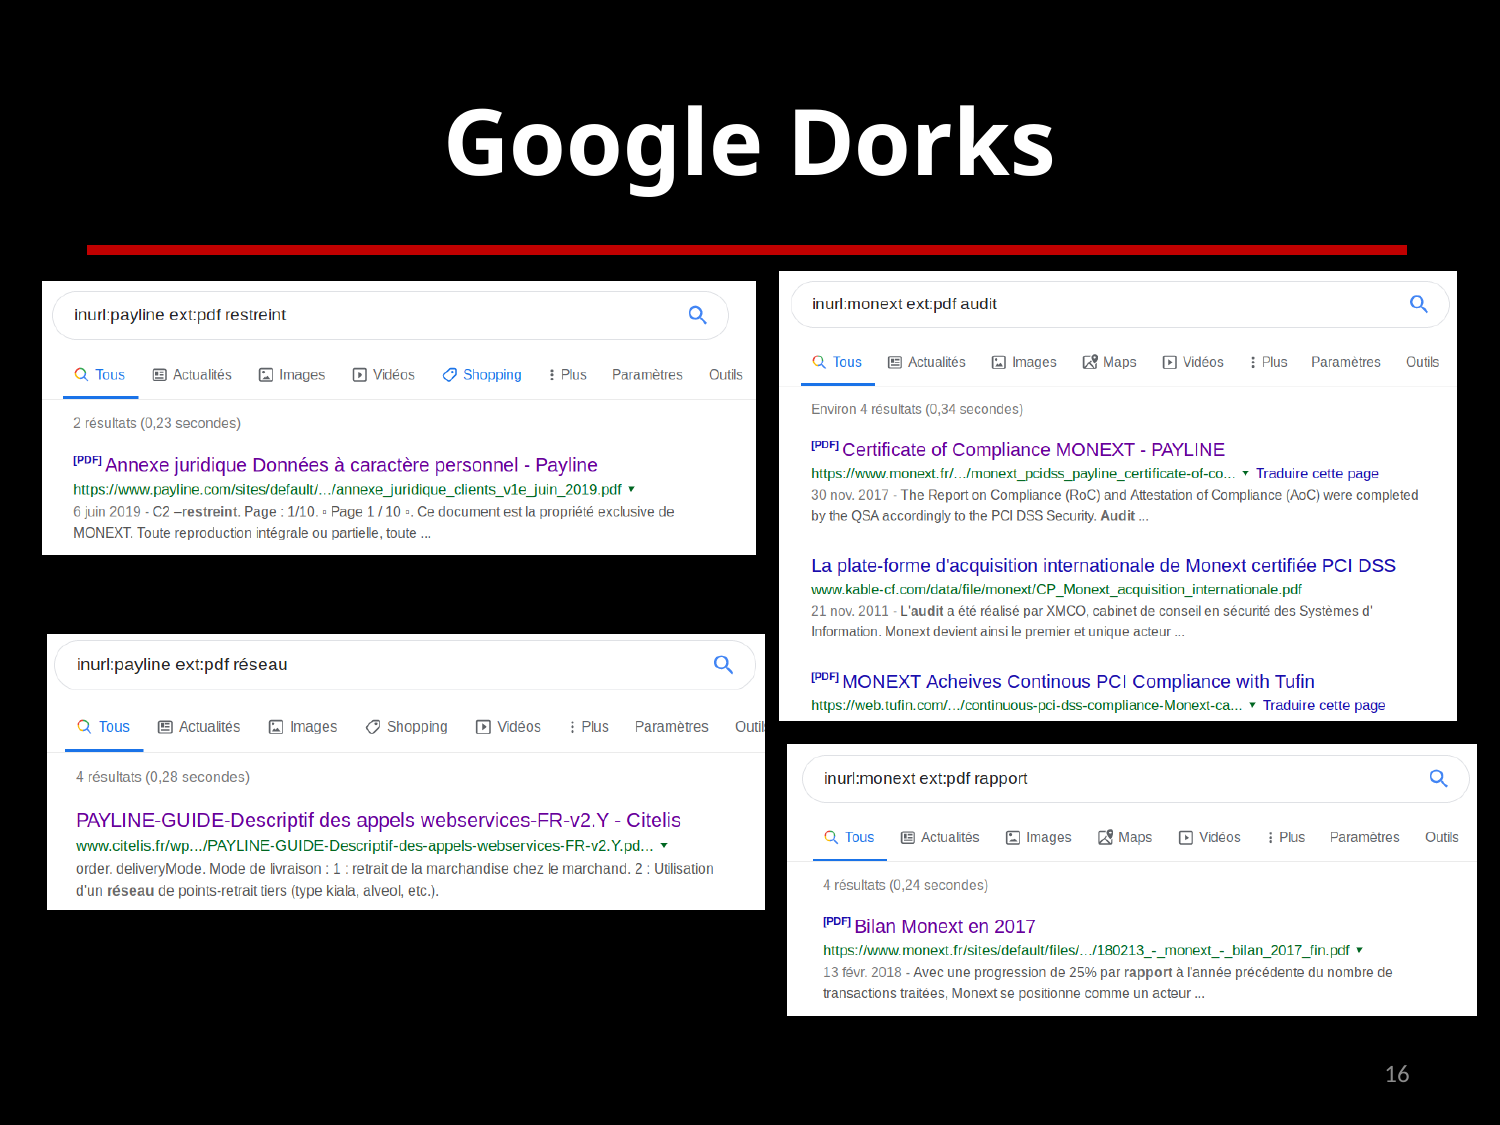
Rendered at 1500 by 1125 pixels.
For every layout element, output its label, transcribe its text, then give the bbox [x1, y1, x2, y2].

picture [779, 271, 1457, 721]
slide_number <numéro> [1074, 1042, 1425, 1103]
picture [42, 281, 756, 556]
picture [47, 634, 765, 910]
picture [787, 744, 1477, 1016]
title Google Dorks [75, 45, 1425, 233]
